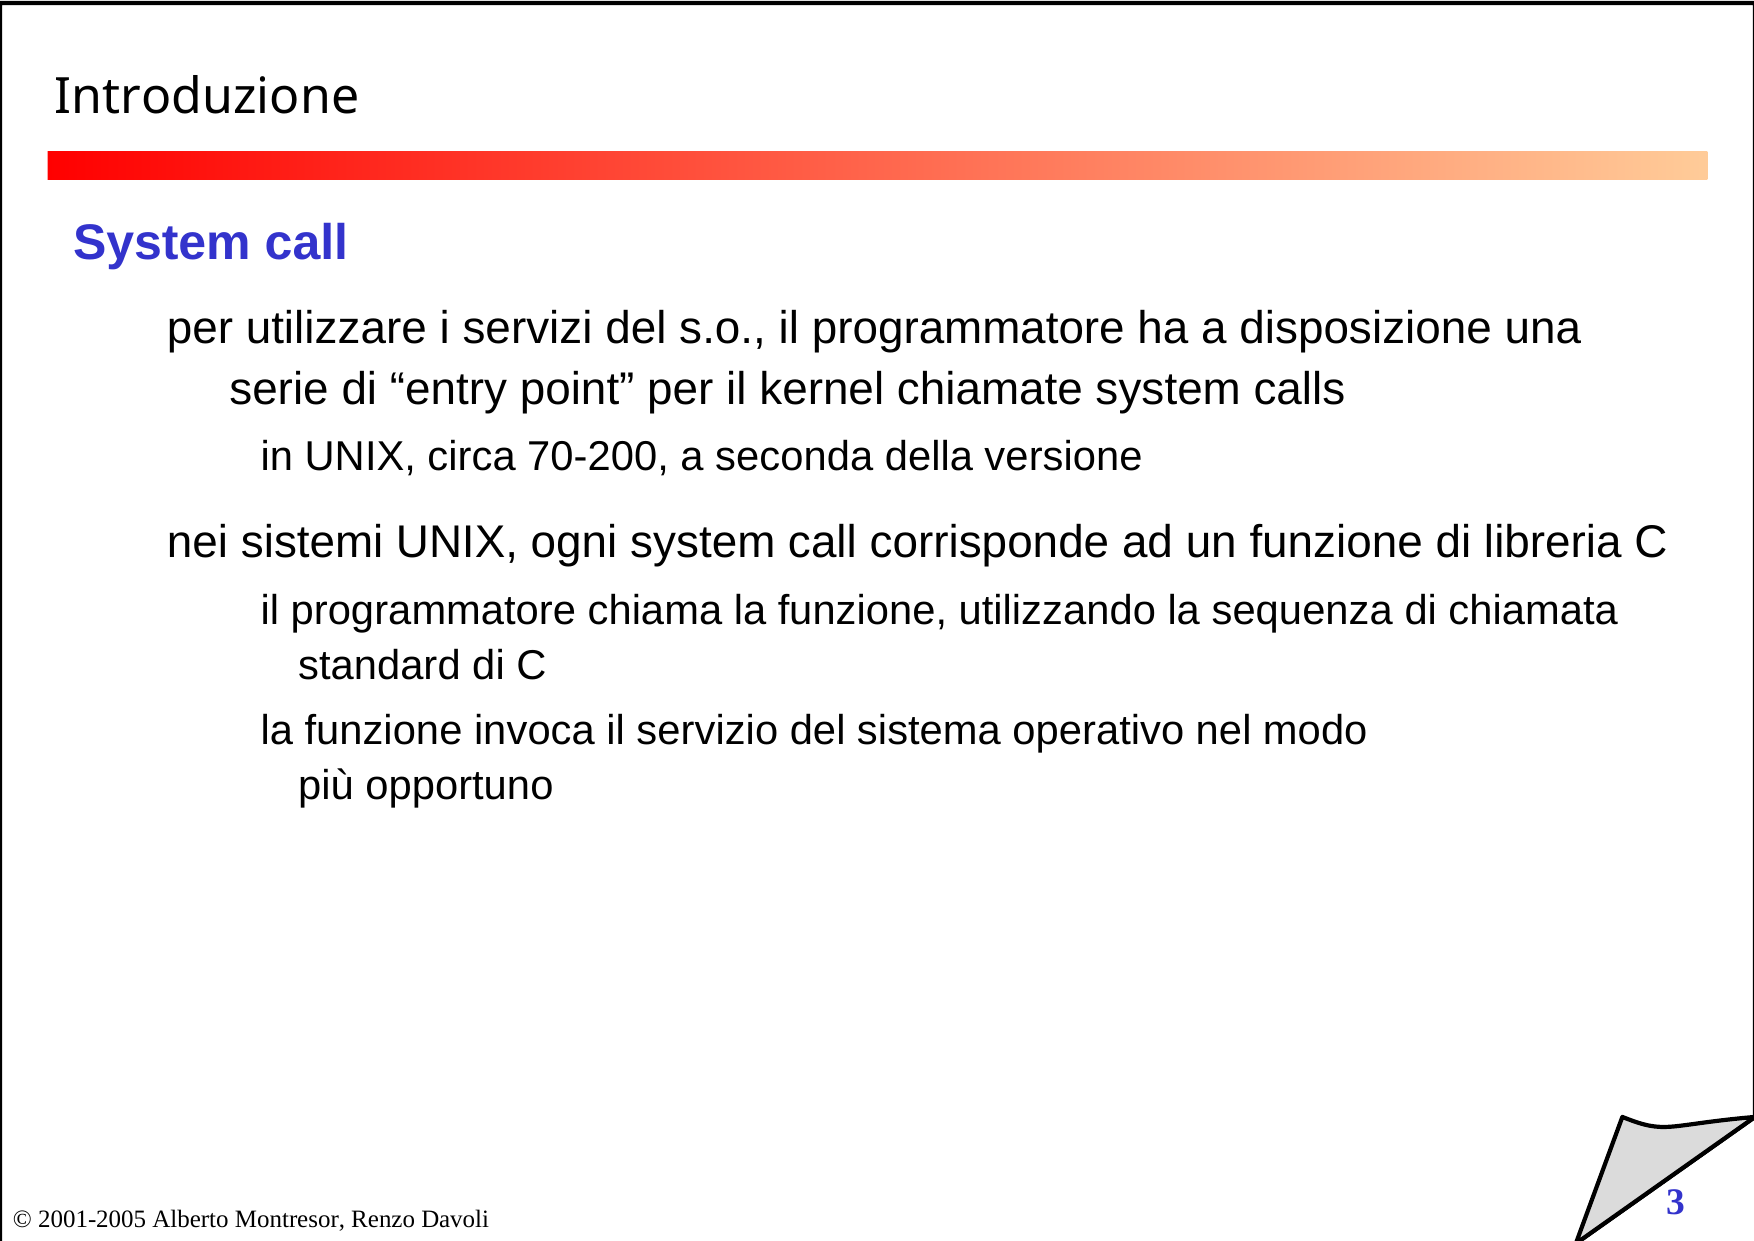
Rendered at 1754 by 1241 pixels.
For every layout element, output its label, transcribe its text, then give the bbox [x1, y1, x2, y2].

title Introduzione [40, 8, 1714, 185]
list System call per utilizzare i servizi del s.o., il programmatore ha a disposizione una serie di “entry point” per il kernel chiamate system calls in UNIX, circa 70-200, a seconda della versione nei sistemi UNIX, ogni system call corrisponde ad un funzione di libreria C il programmatore chiama la funzione, utilizzando la sequenza di chiamata standard di C la funzione invoca il servizio del sistema operativo nel modo più opportuno [58, 206, 1696, 1014]
